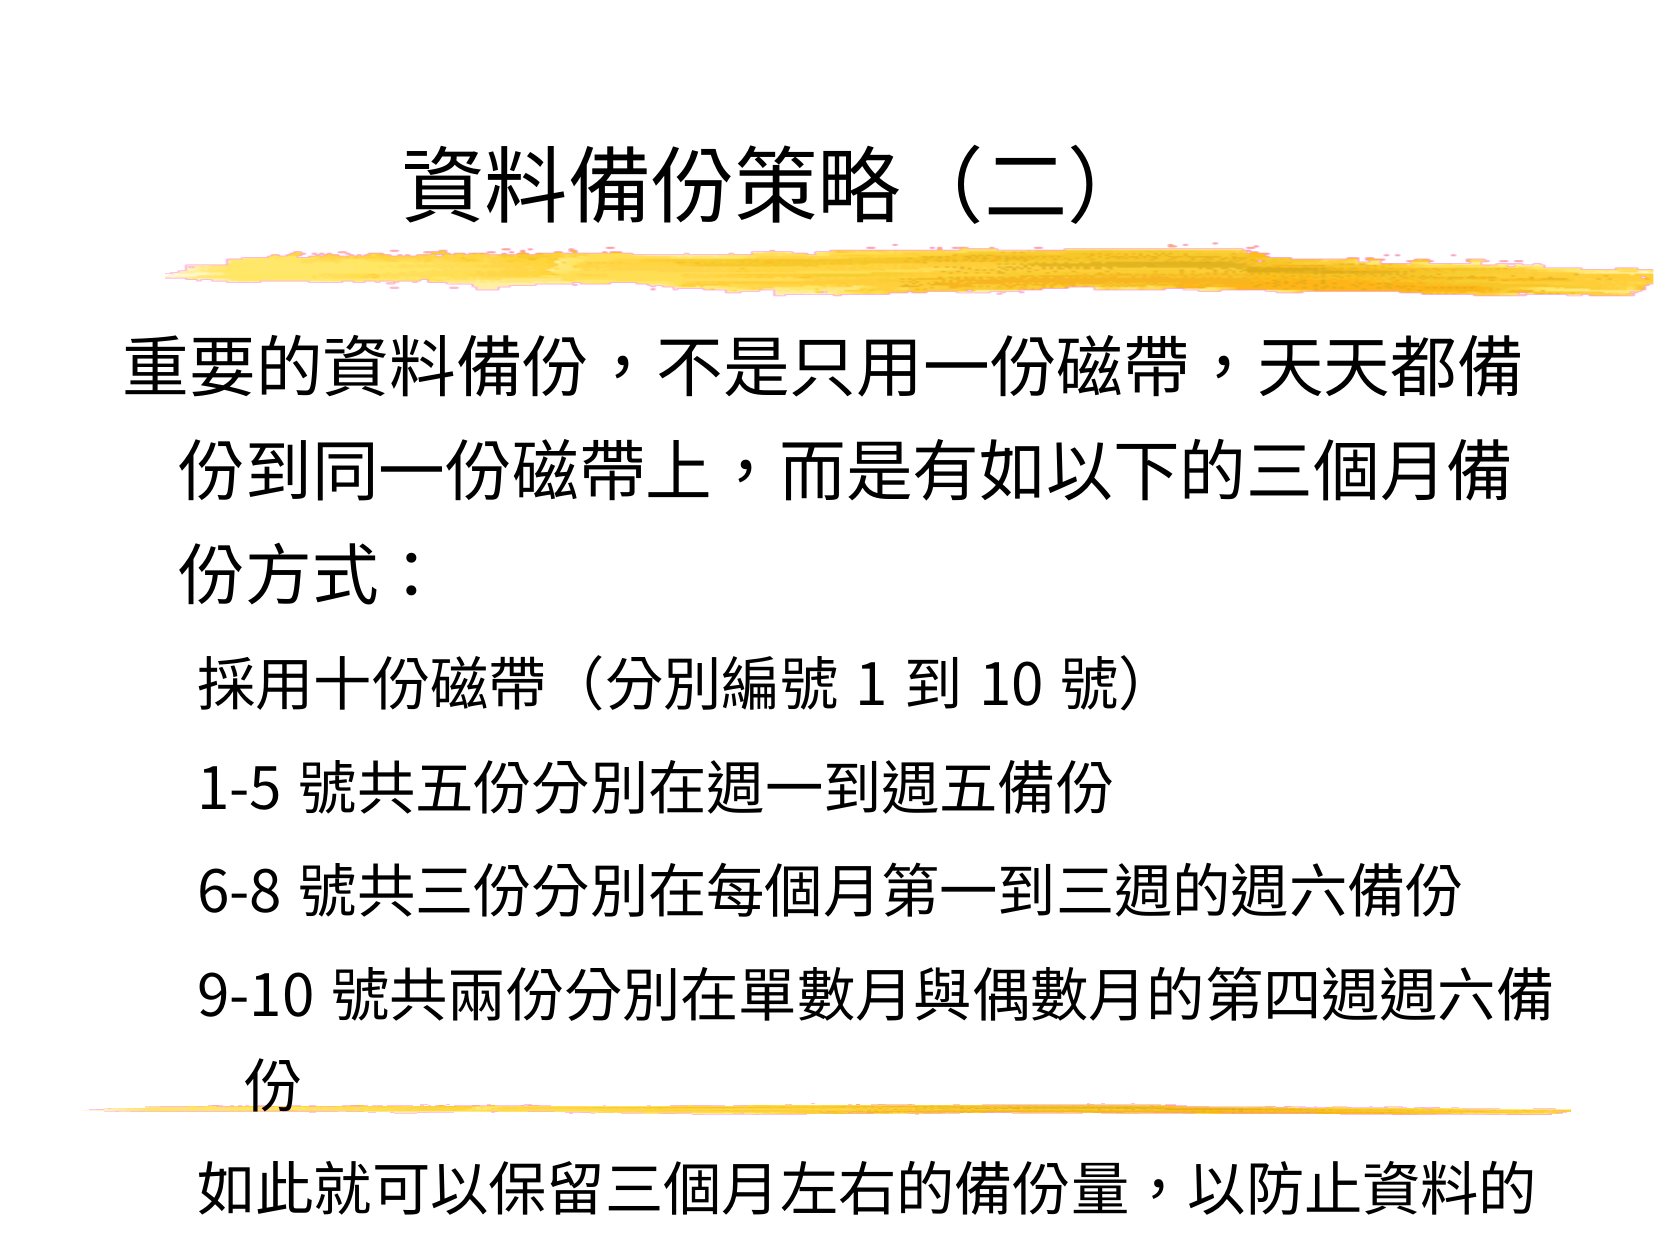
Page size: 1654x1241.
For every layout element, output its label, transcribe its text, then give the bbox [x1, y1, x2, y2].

title 資料備份策略（二） [73, 41, 1479, 249]
list 重要的資料備份，不是只用一份磁帶，天天都備份到同一份磁帶上，而是有如以下的三個月備份方式： 採用十份磁帶（分別編號1到10號） 1-5號共五份分別在週一到週五備份 6-8號共三份分別在每個月第一到三週的週六備份 9-10號共兩份分別在單數月與偶數月的第四週週六備份 如此就可以保留三個月左右的備份量，以防止資料的遺失是在一段時間之後才發現。 [107, 298, 1581, 1063]
picture [82, 1102, 1571, 1117]
picture [165, 237, 1654, 308]
